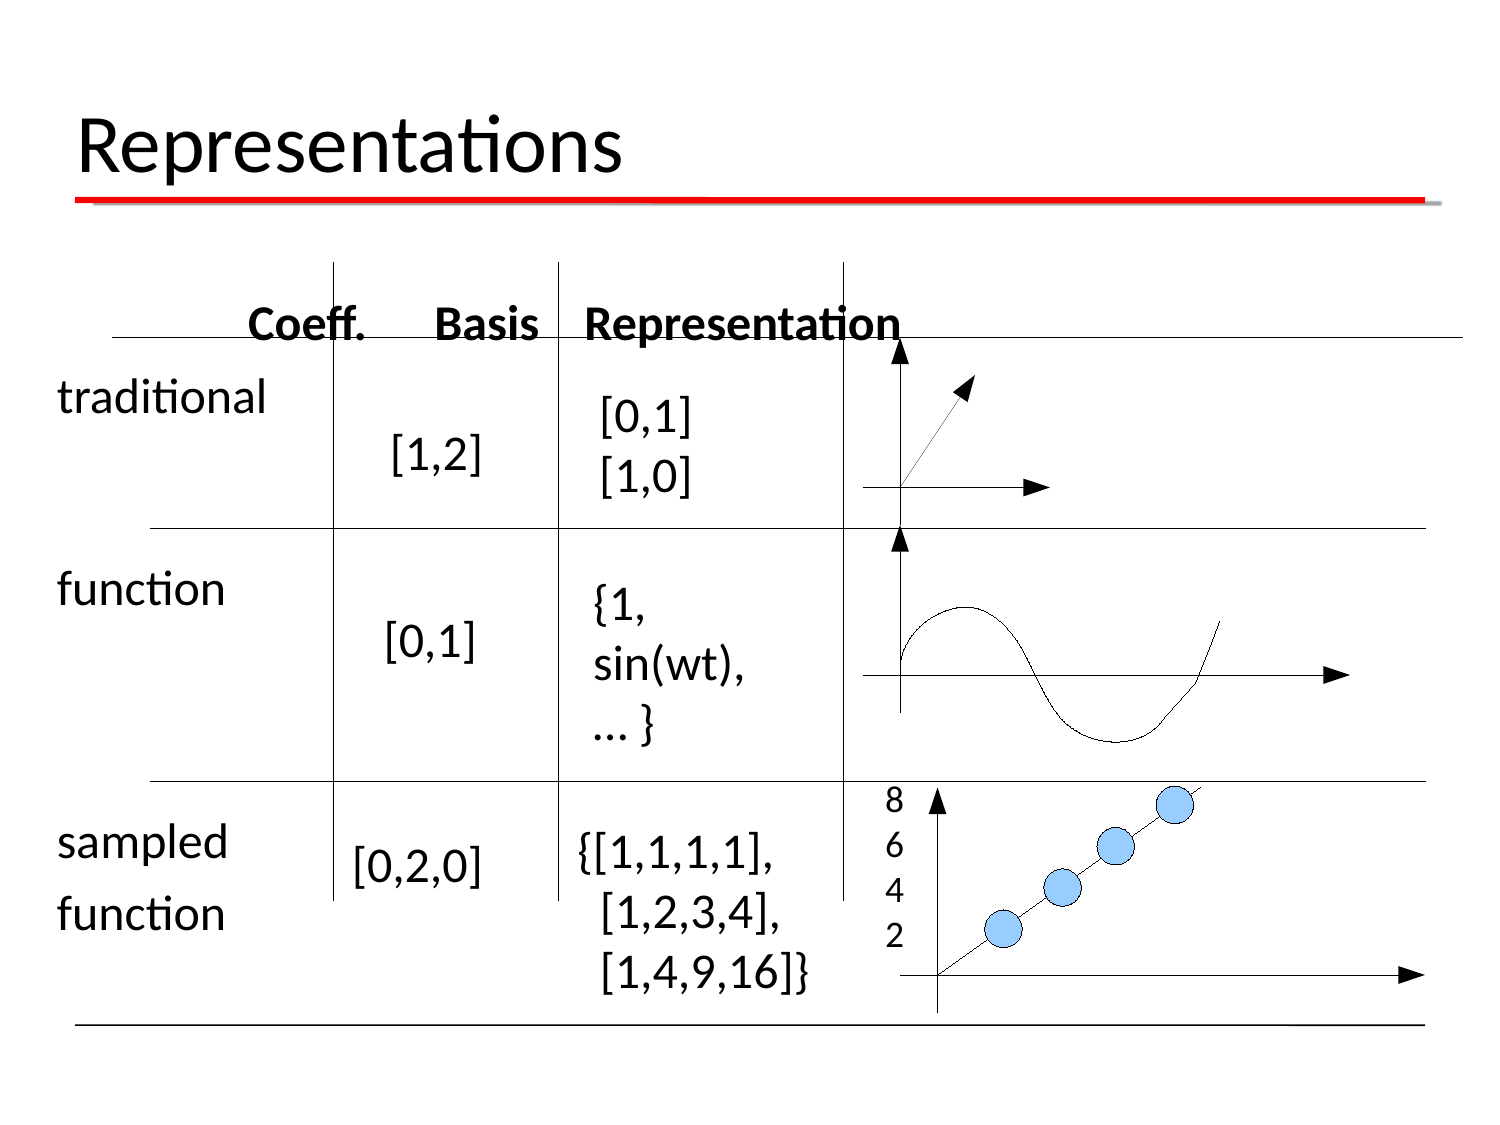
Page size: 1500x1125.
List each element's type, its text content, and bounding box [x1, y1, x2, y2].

text_box {[1,1,1,1], [1,2,3,4], [1,4,9,16]} [562, 811, 902, 1006]
text_box [0,2,0] [337, 825, 550, 900]
text_box [1043, 868, 1082, 907]
list Coeff. Basis Representation traditional function sampled function [23, 210, 1487, 1076]
text_box [0,1] [368, 600, 534, 675]
title Representations [61, 45, 1487, 210]
text_box 8 6 4 2 [870, 768, 924, 963]
text_box [1156, 786, 1194, 824]
text_box [0,1] [1,0] [584, 375, 733, 510]
text_box [1,2] [375, 412, 524, 488]
text_box [984, 909, 1023, 948]
text_box [1096, 827, 1135, 865]
text_box {1, sin(wt), … } [578, 562, 812, 758]
